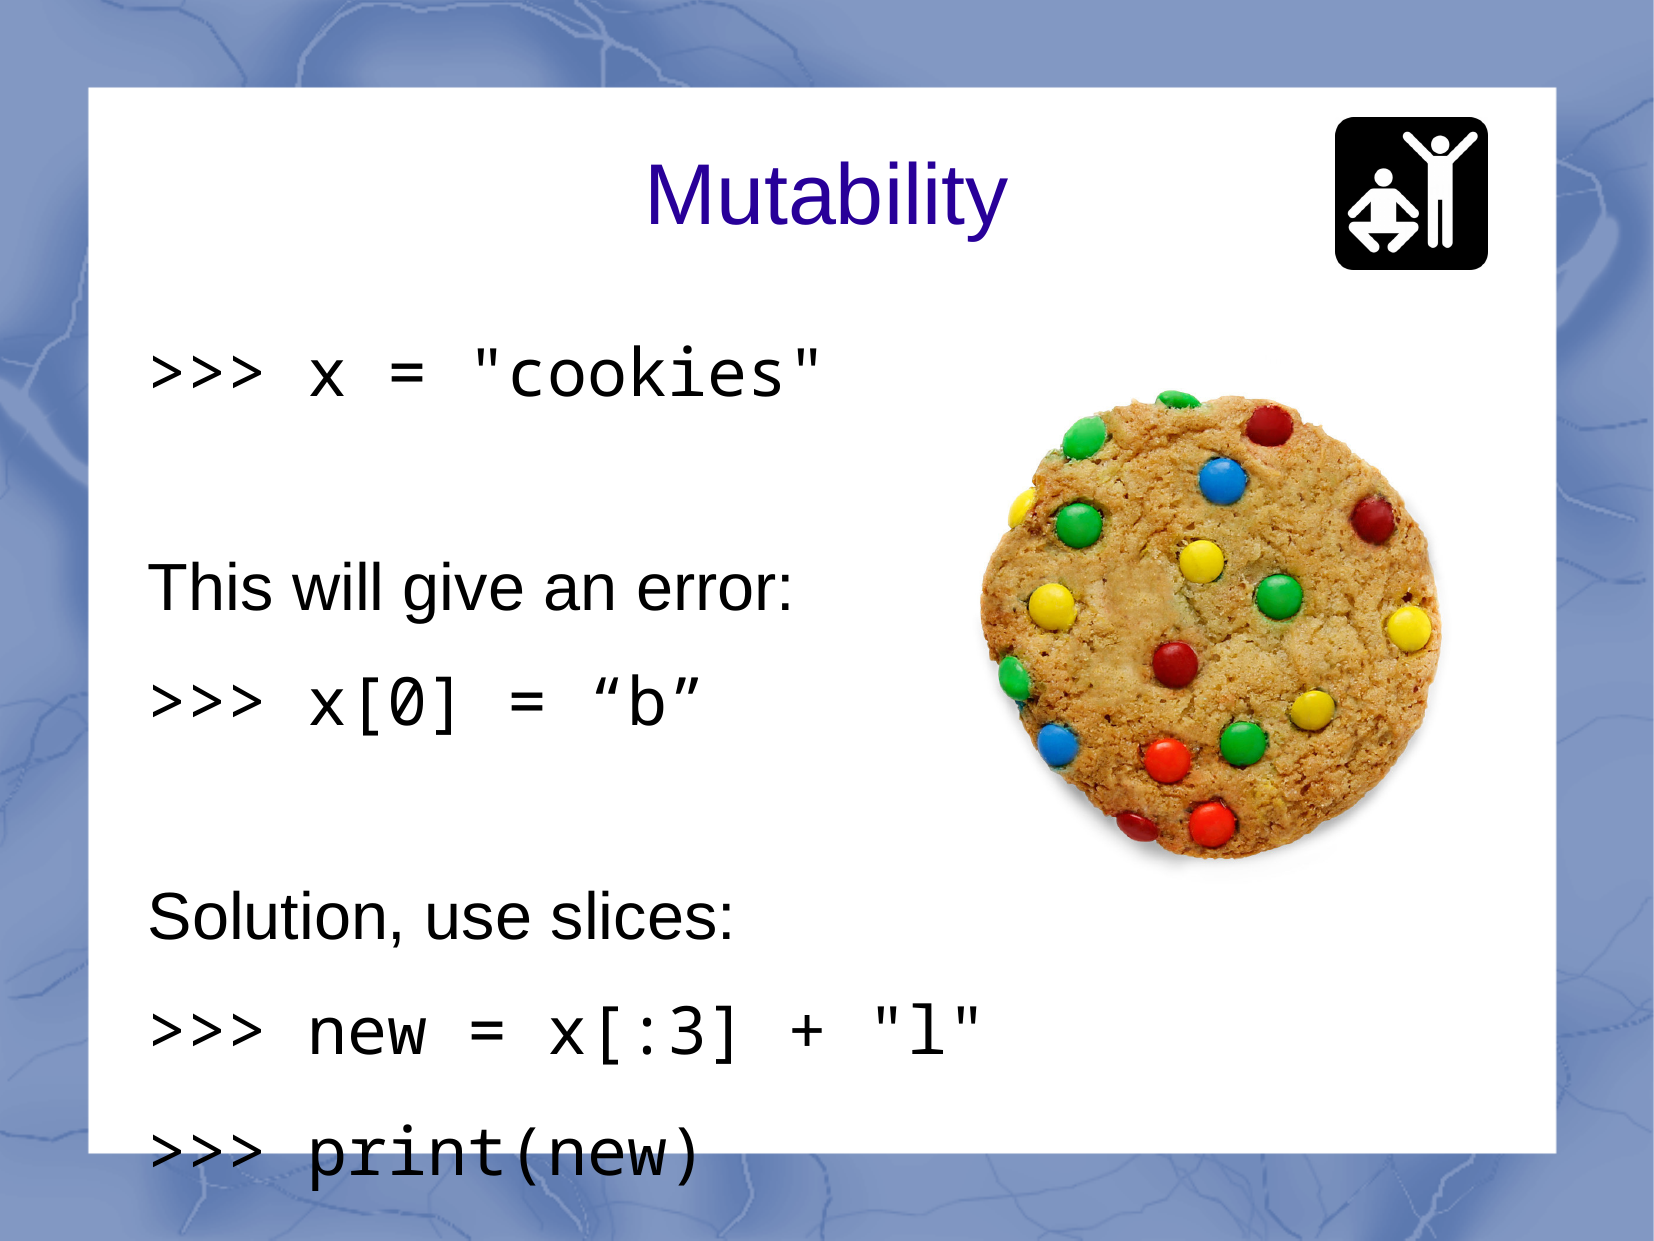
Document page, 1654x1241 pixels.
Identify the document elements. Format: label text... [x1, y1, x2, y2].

list >>> x = "cookies" This will give an error: >>> x[0] = “b” Solution, use slices: >>> new = x[:3] + "l" >>> print(new) [147, 325, 1506, 1142]
picture [0, 0, 1654, 1241]
title Mutability [118, 90, 1536, 298]
